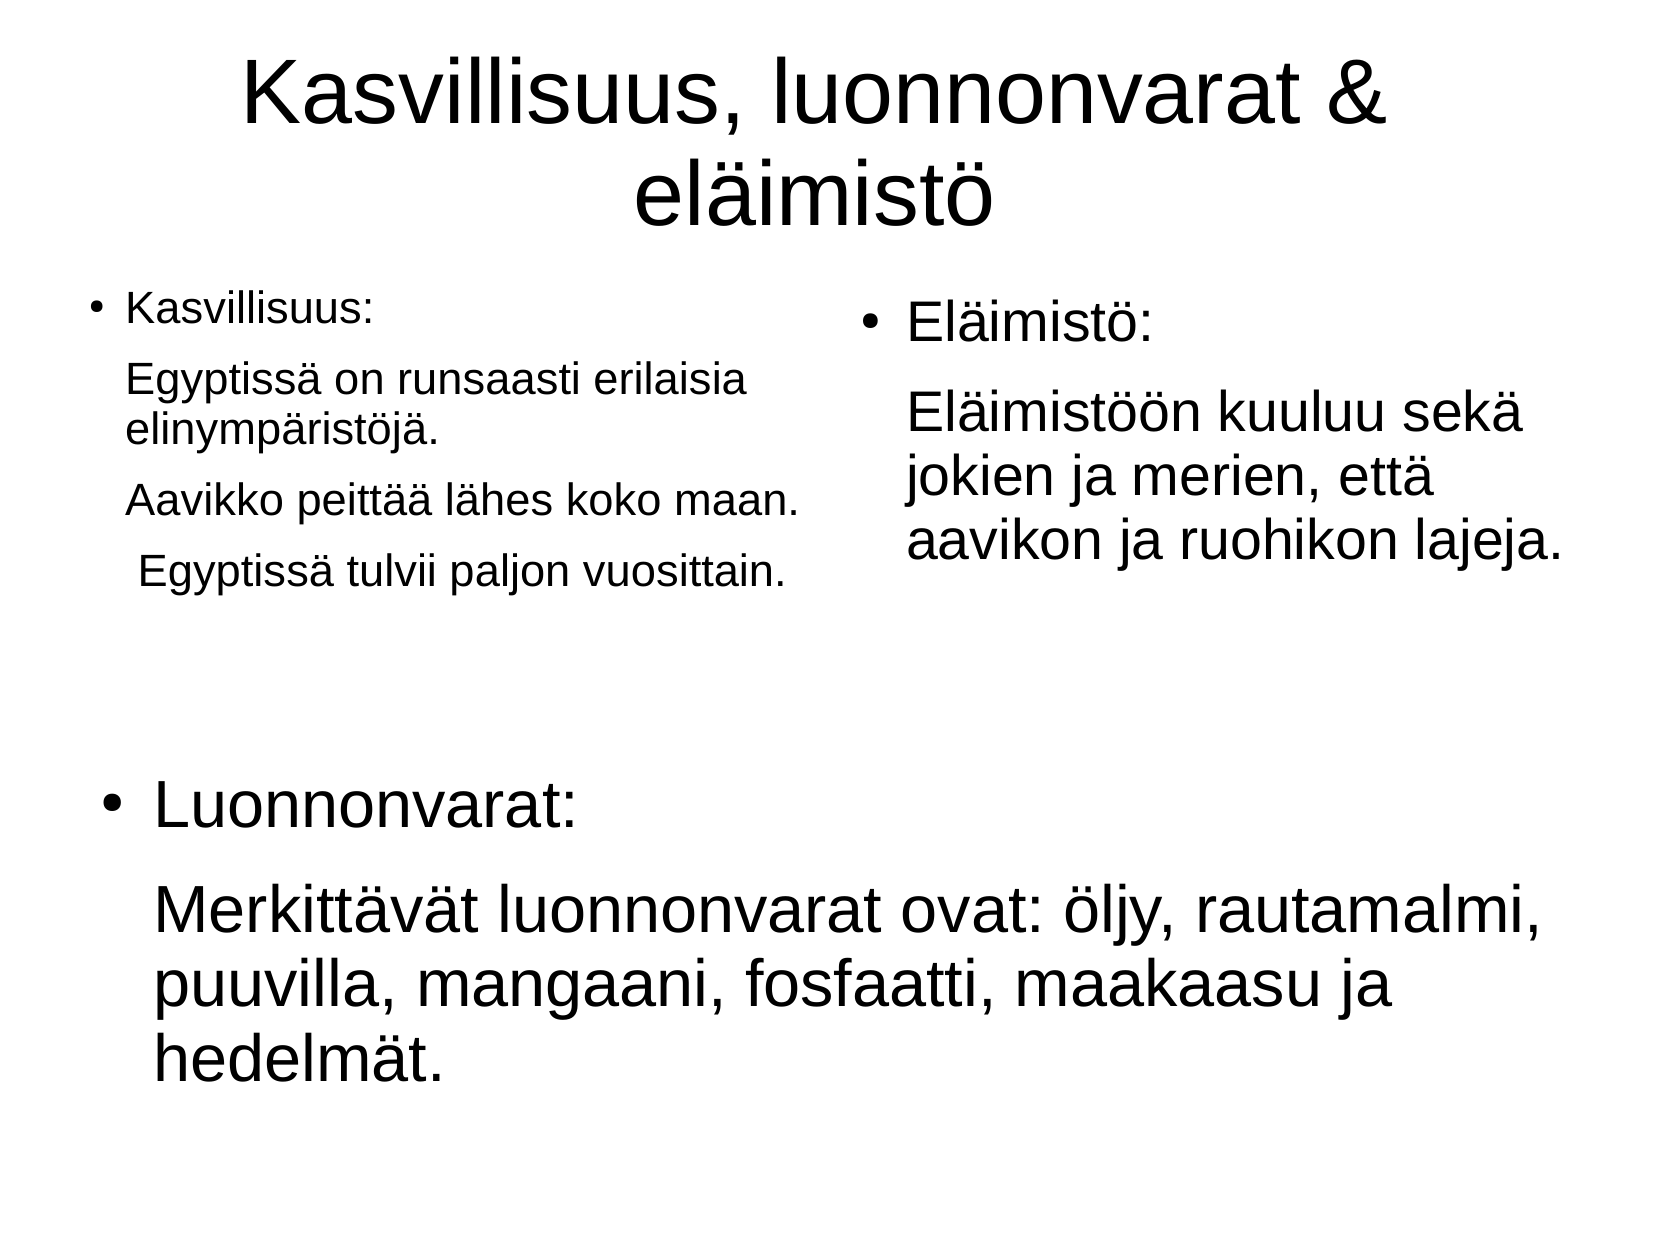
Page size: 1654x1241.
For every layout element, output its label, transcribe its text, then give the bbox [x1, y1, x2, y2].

subtitle [82, 49, 1571, 767]
list Luonnonvarat: Merkittävät luonnonvarat ovat: öljy, rautamalmi, puuvilla, mangaani, fosfaatti, maakaasu ja hedelmät. [82, 767, 1571, 1111]
title Kasvillisuus, luonnonvarat & eläimistö [70, 0, 1560, 349]
